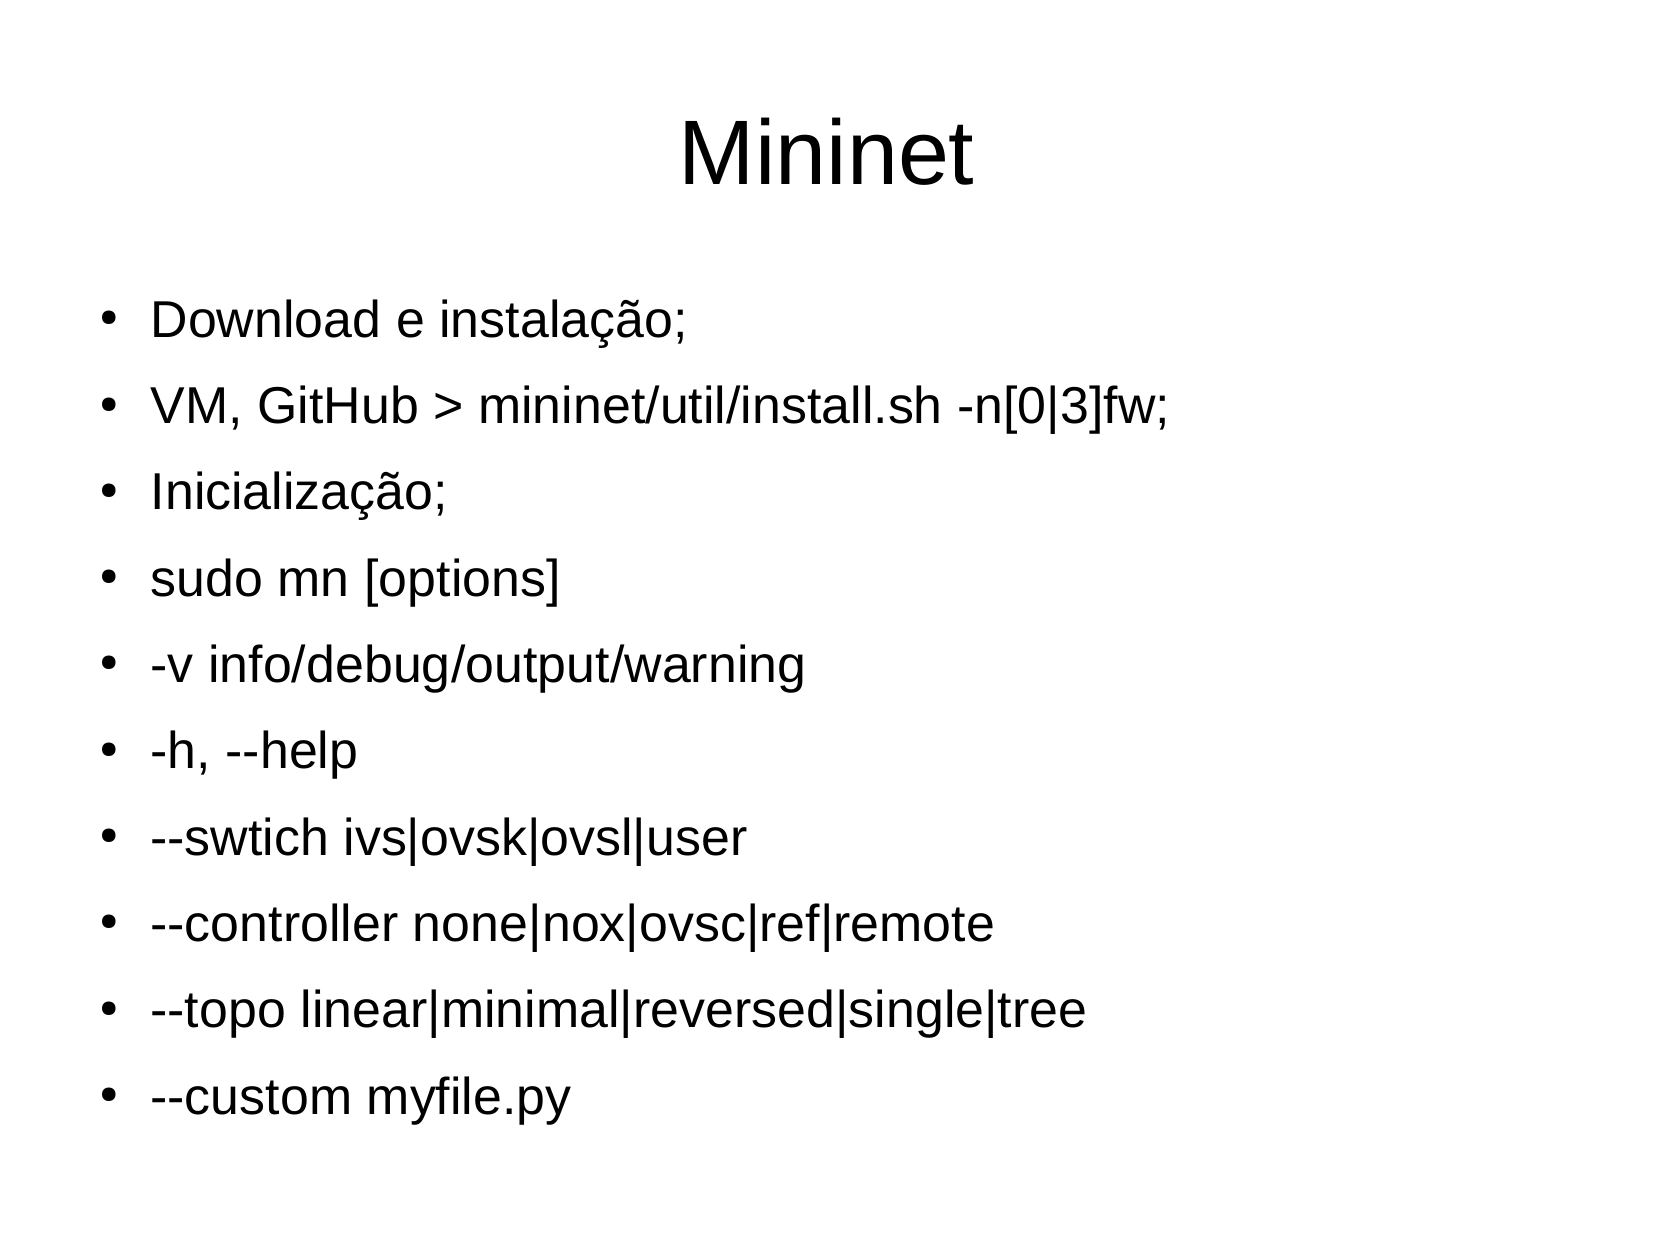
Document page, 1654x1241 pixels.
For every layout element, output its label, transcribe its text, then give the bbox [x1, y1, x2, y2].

title Mininet [82, 49, 1571, 257]
list Download e instalação; VM, GitHub > mininet/util/install.sh -n[0|3]fw; Inicialização; sudo mn [options] -v info/debug/output/warning -h, --help --swtich ivs|ovsk|ovsl|user --controller none|nox|ovsc|ref|remote --topo linear|minimal|reversed|single|tree --custom myfile.py [82, 290, 1571, 1134]
